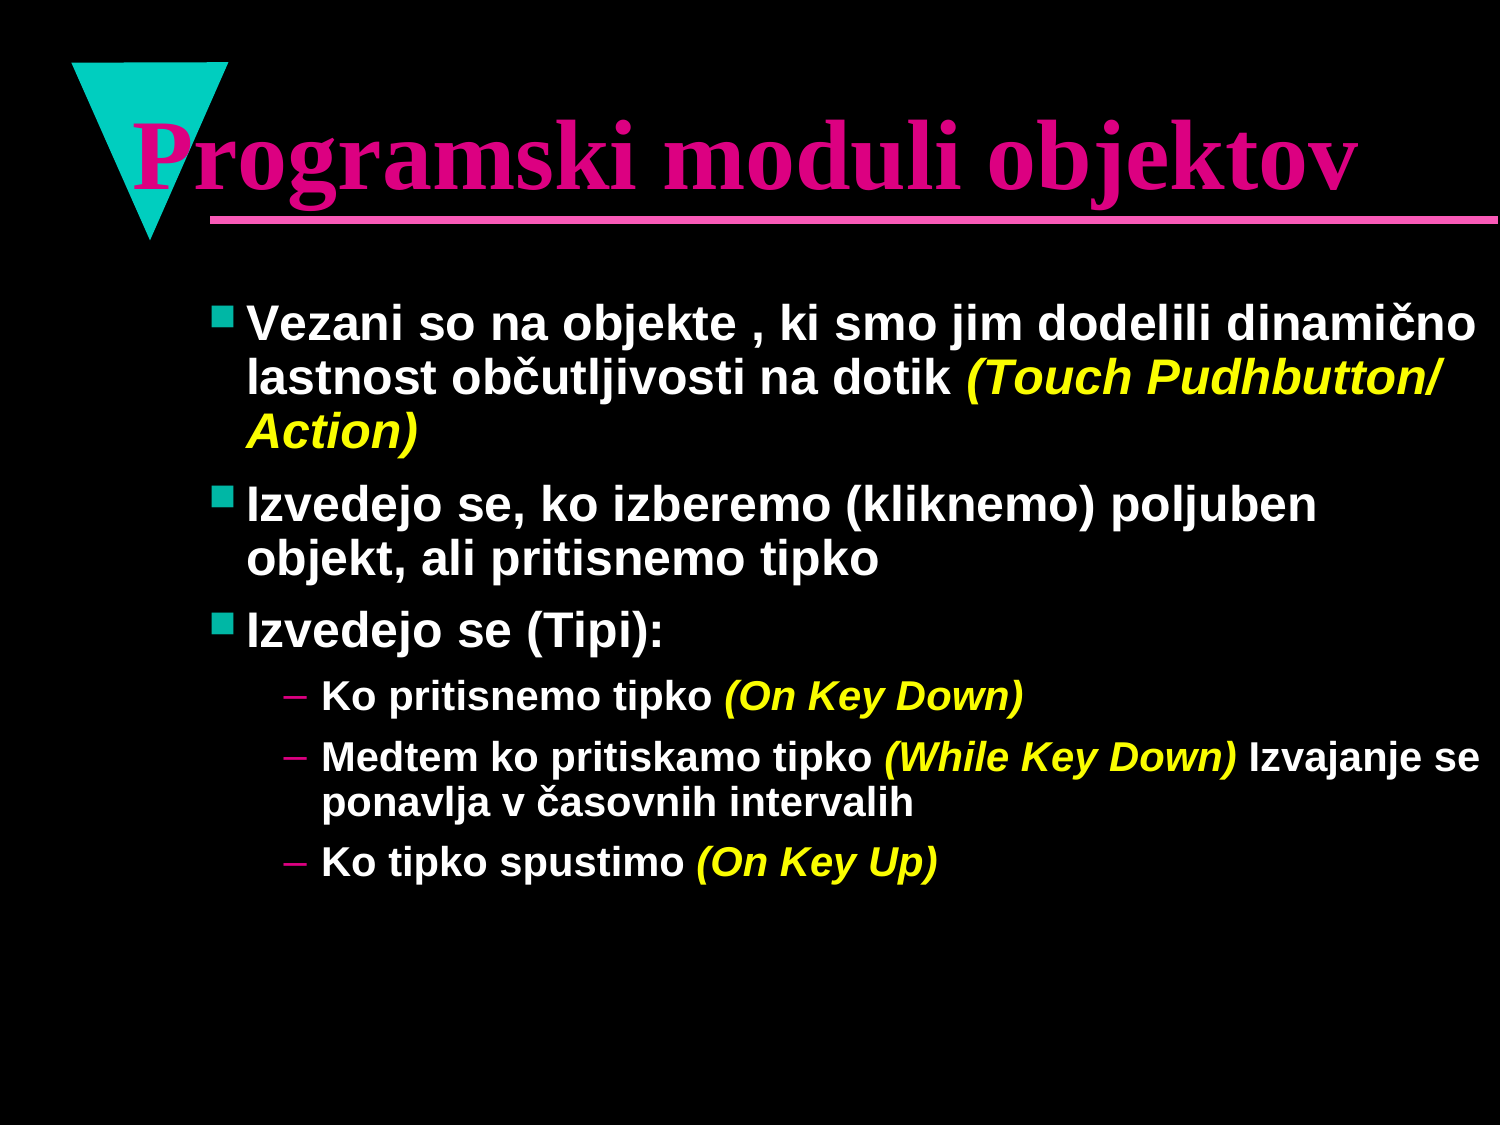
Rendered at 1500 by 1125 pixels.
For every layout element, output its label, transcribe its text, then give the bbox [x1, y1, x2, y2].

list Vezani so na objekte , ki smo jim dodelili dinamično lastnost občutljivosti na dotik (Touch Pudhbutton/ Action) Izvedejo se, ko izberemo (kliknemo) poljuben objekt, ali pritisnemo tipko Izvedejo se (Tipi): Ko pritisnemo tipko (On Key Down) Medtem ko pritiskamo tipko (While Key Down) Izvajanje se ponavlja v časovnih intervalih Ko tipko spustimo (On Key Up) [118, 289, 1498, 965]
title Programski moduli objektov [117, 63, 1500, 251]
